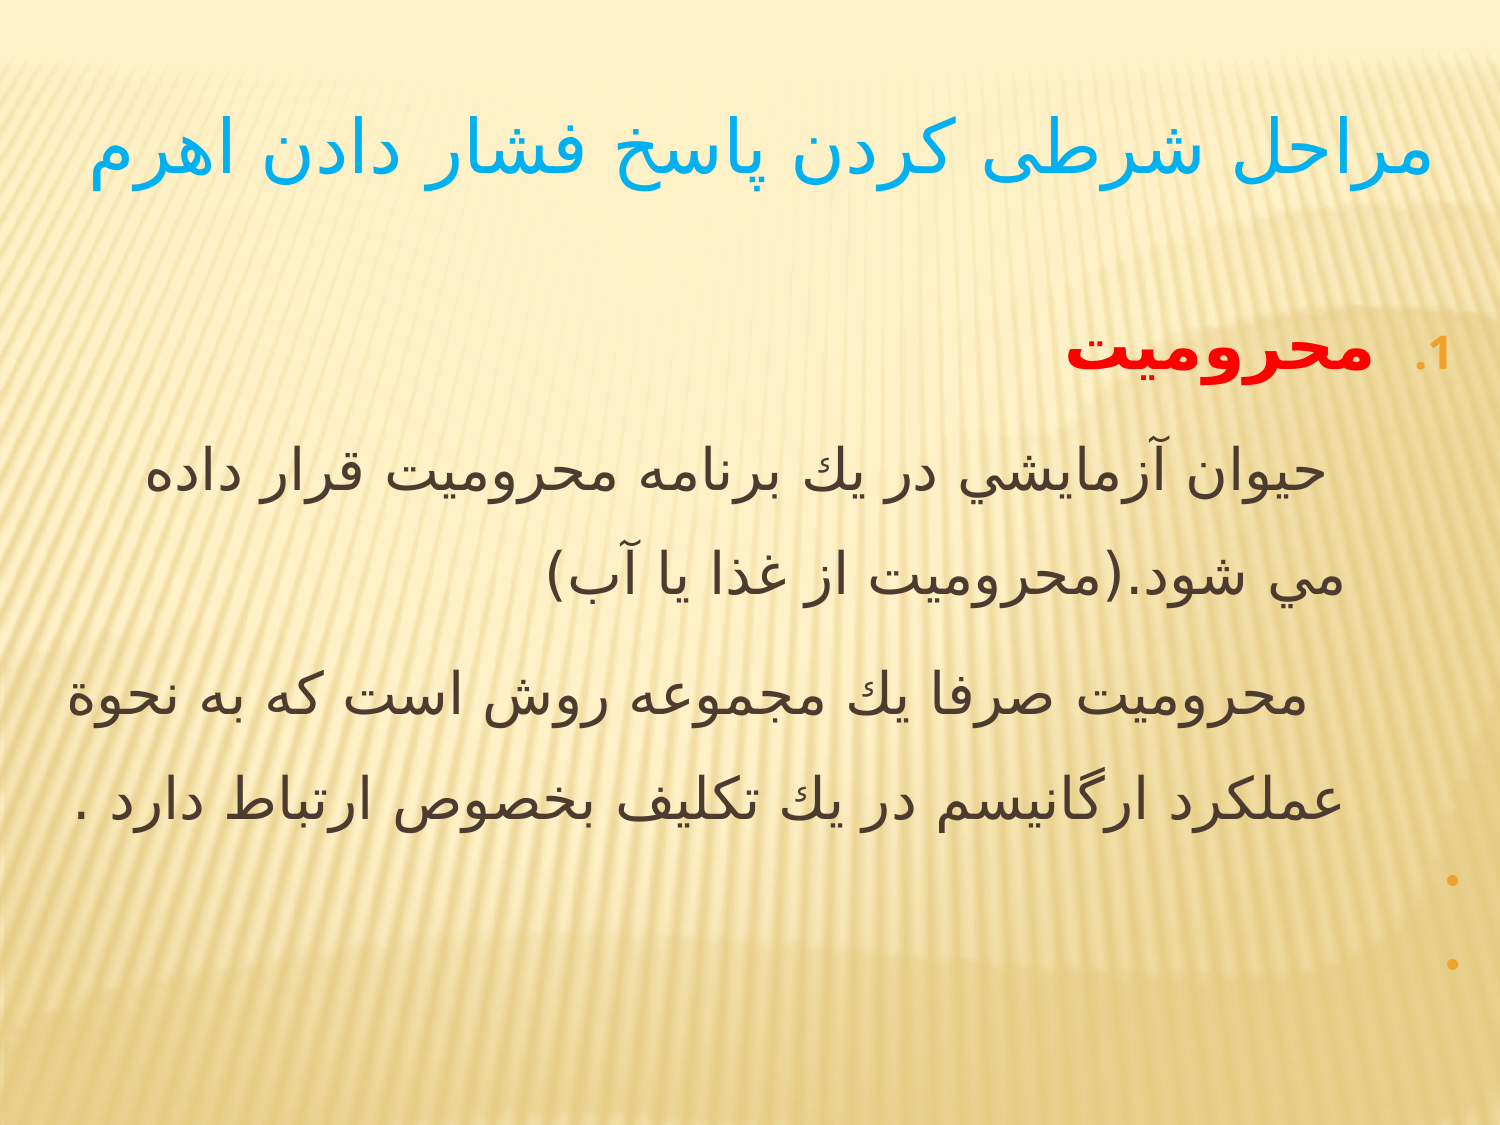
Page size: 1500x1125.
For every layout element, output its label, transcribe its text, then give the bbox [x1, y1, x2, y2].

title مراحل شرطی کردن پاسخ فشار دادن اهرم [50, 75, 1476, 213]
list محرومیت حيوان آزمايشي در يك برنامه محروميت قرار داده مي شود.(محرومیت از غذا یا آب) محروميت صرفا يك مجموعه روش است كه به نحوة عملكرد ارگانيسم در يك تكليف بخصوص ارتباط دارد . [50, 254, 1476, 998]
